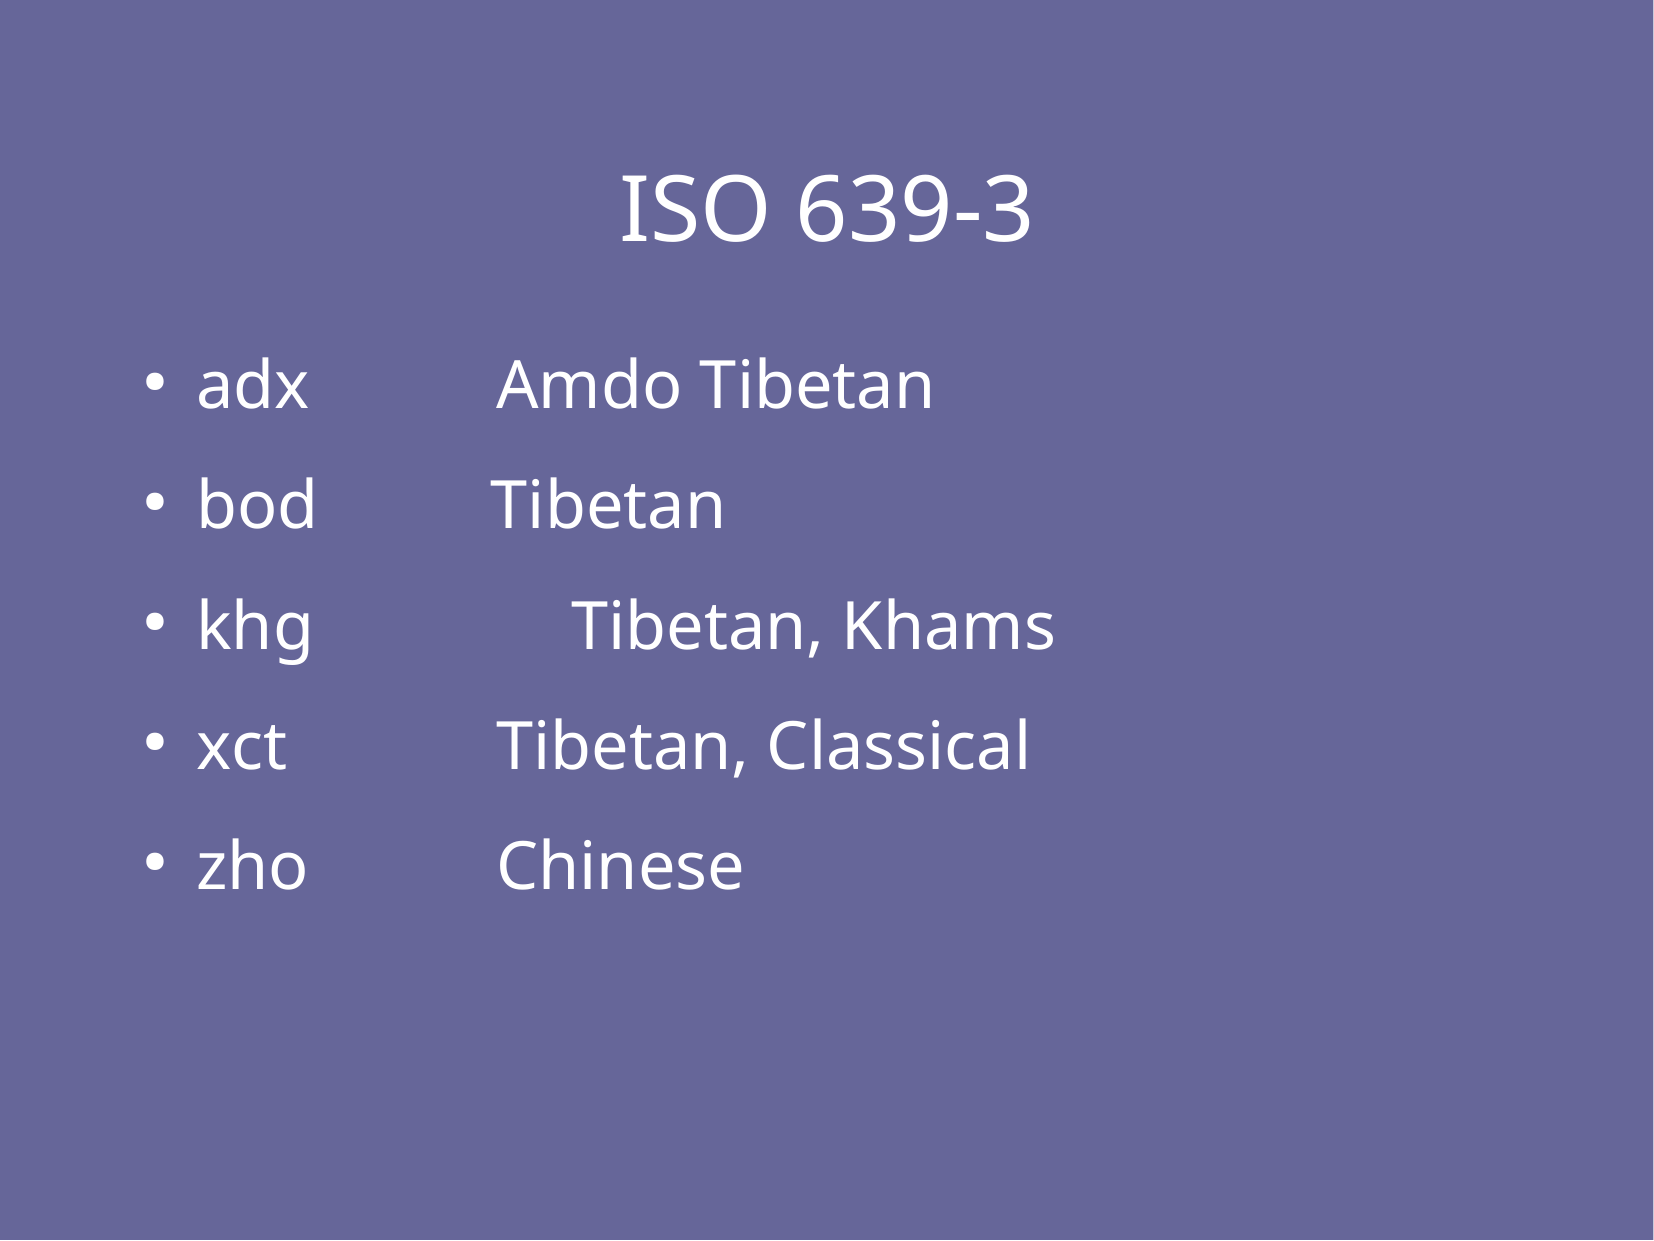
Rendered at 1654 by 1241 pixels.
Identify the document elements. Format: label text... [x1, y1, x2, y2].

title ISO 639-3 [121, 110, 1534, 303]
list adx Amdo Tibetan bod Tibetan khg Tibetan, Khams xct Tibetan, Classical zho Chinese [125, 337, 1538, 1104]
